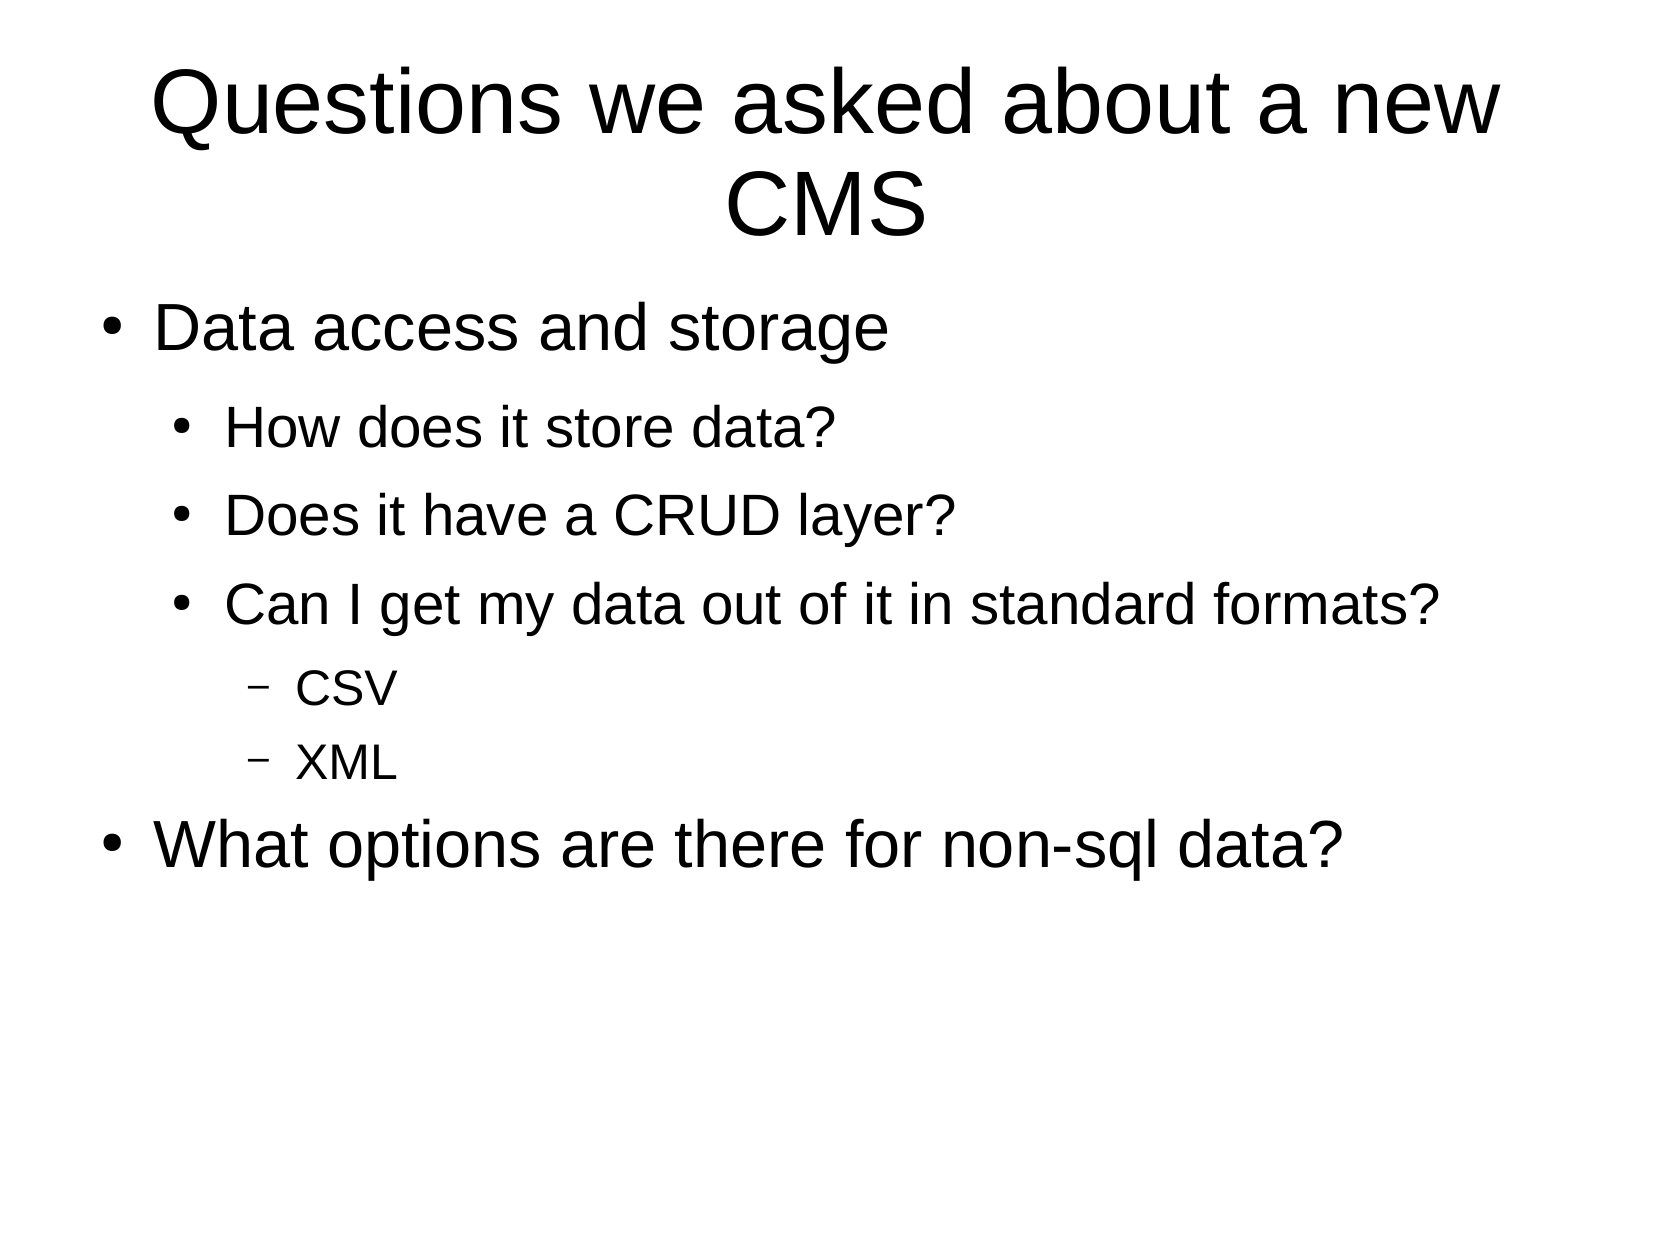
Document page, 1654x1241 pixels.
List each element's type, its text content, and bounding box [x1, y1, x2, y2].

list Data access and storage How does it store data? Does it have a CRUD layer? Can I get my data out of it in standard formats? CSV XML What options are there for non-sql data? [82, 290, 1571, 1109]
title Questions we asked about a new CMS [82, 49, 1571, 257]
